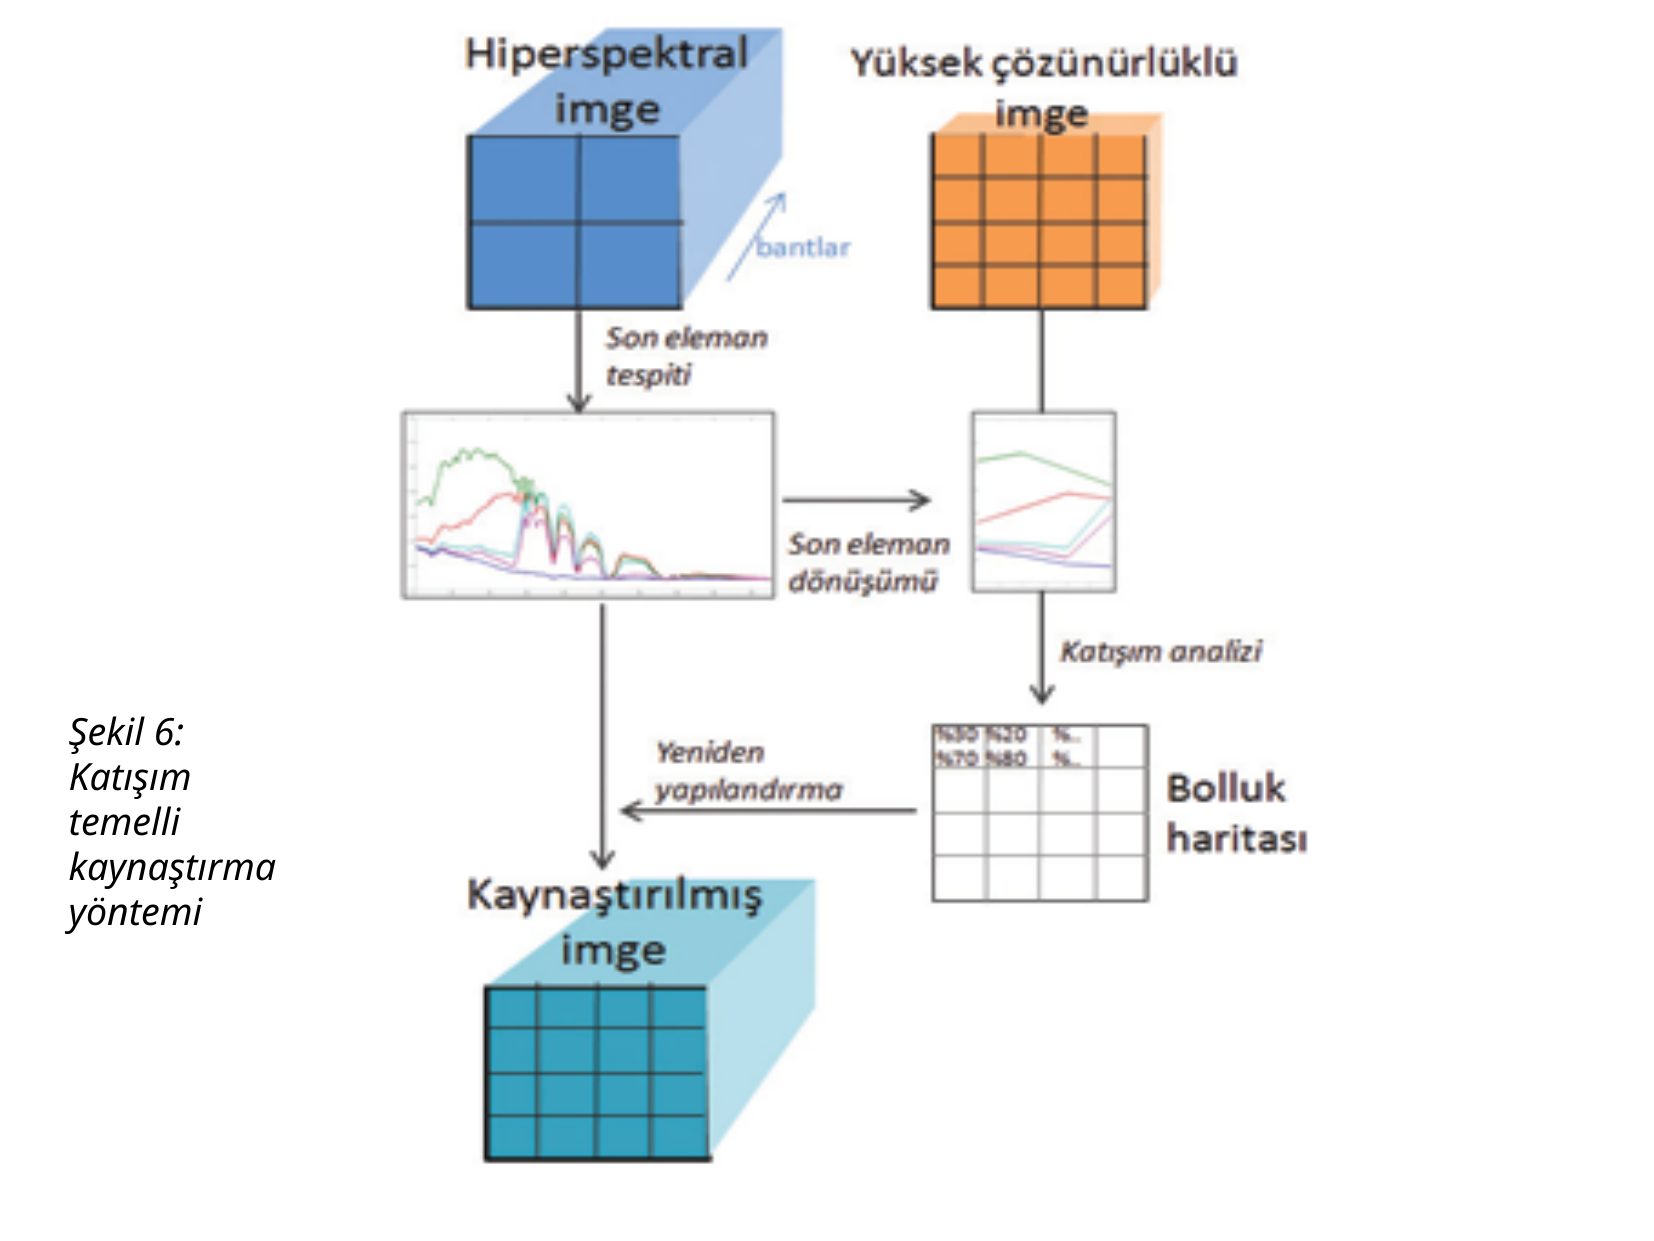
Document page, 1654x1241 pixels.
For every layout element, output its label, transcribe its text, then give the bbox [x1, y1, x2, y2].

text_box Şekil 6: Katışım temelli kaynaştırma yöntemi [54, 700, 313, 940]
picture [394, 19, 1311, 1174]
